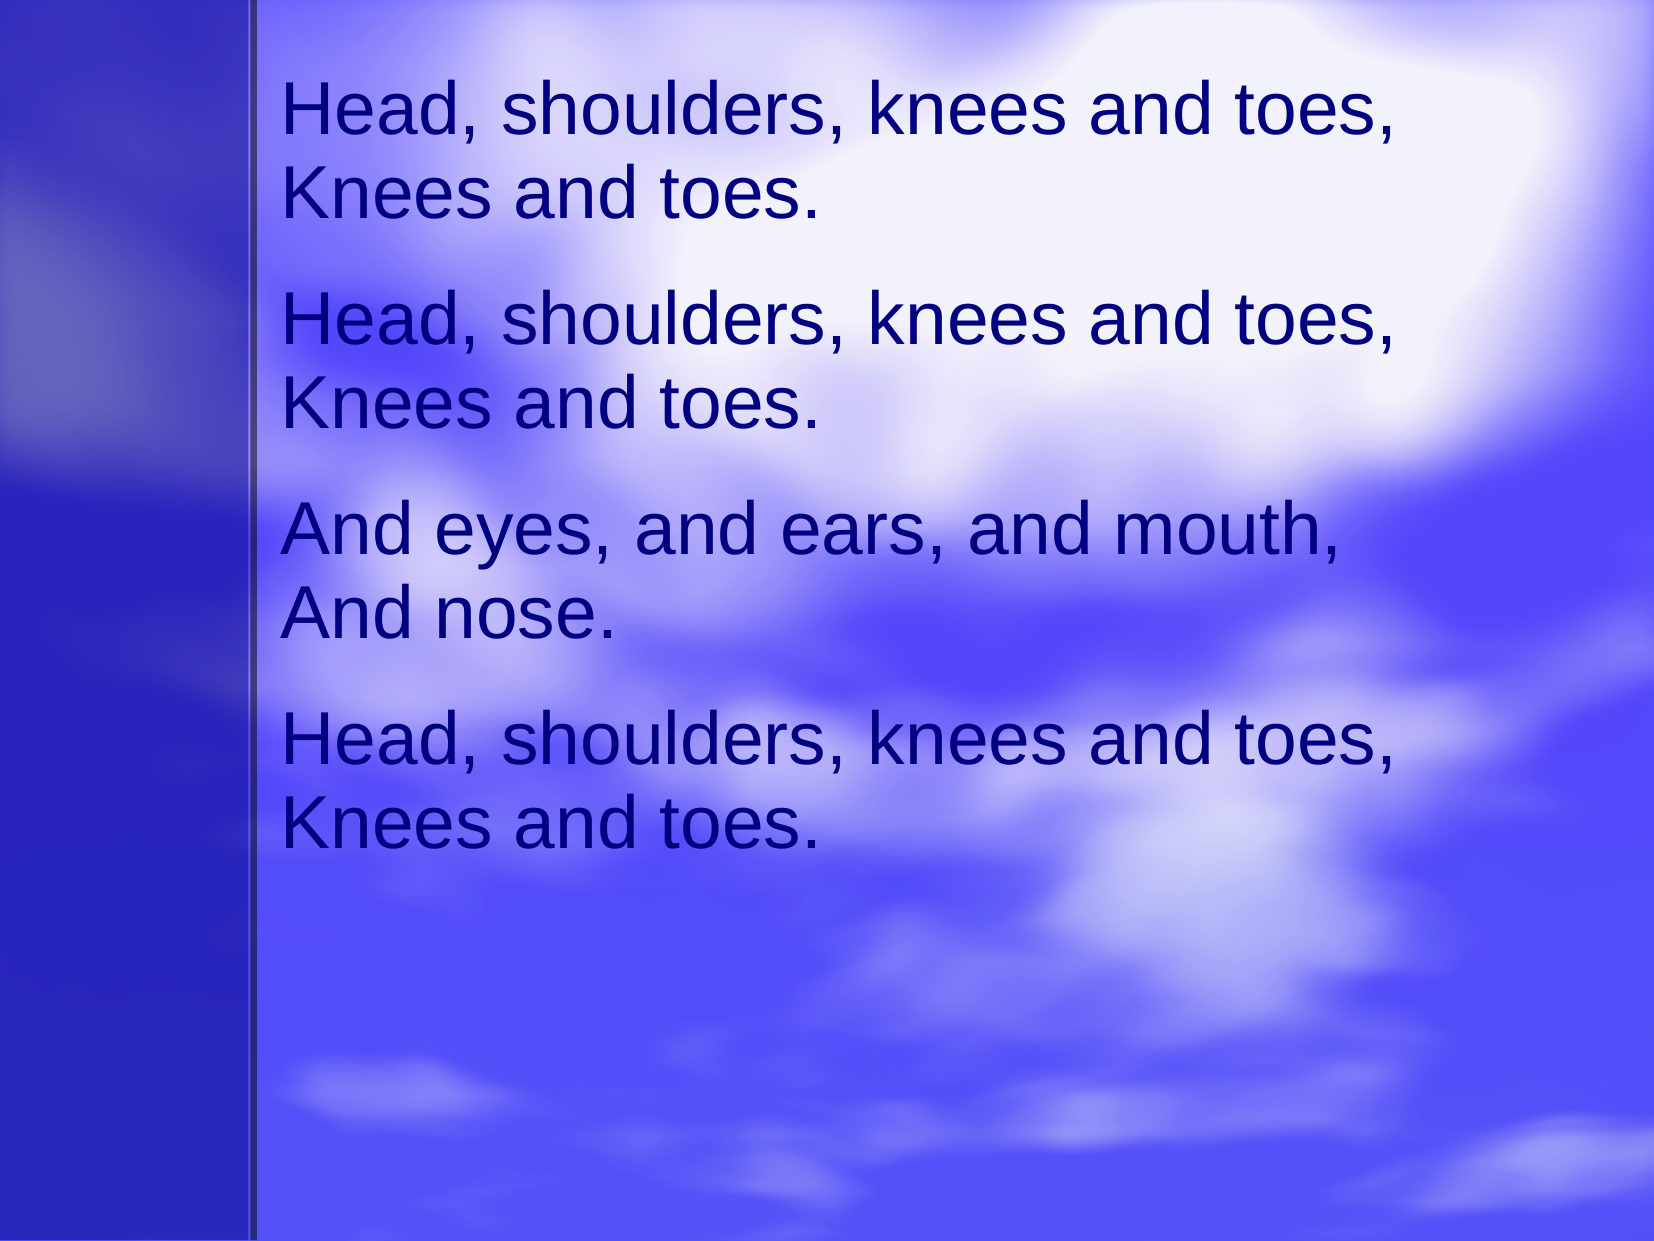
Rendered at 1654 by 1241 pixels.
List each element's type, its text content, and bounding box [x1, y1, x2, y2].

text_box Head, shoulders, knees and toes, Knees and toes. Head, shoulders, knees and toes, Knees and toes. And eyes, and ears, and mouth, And nose. Head, shoulders, knees and toes, Knees and toes. [265, 59, 1565, 945]
